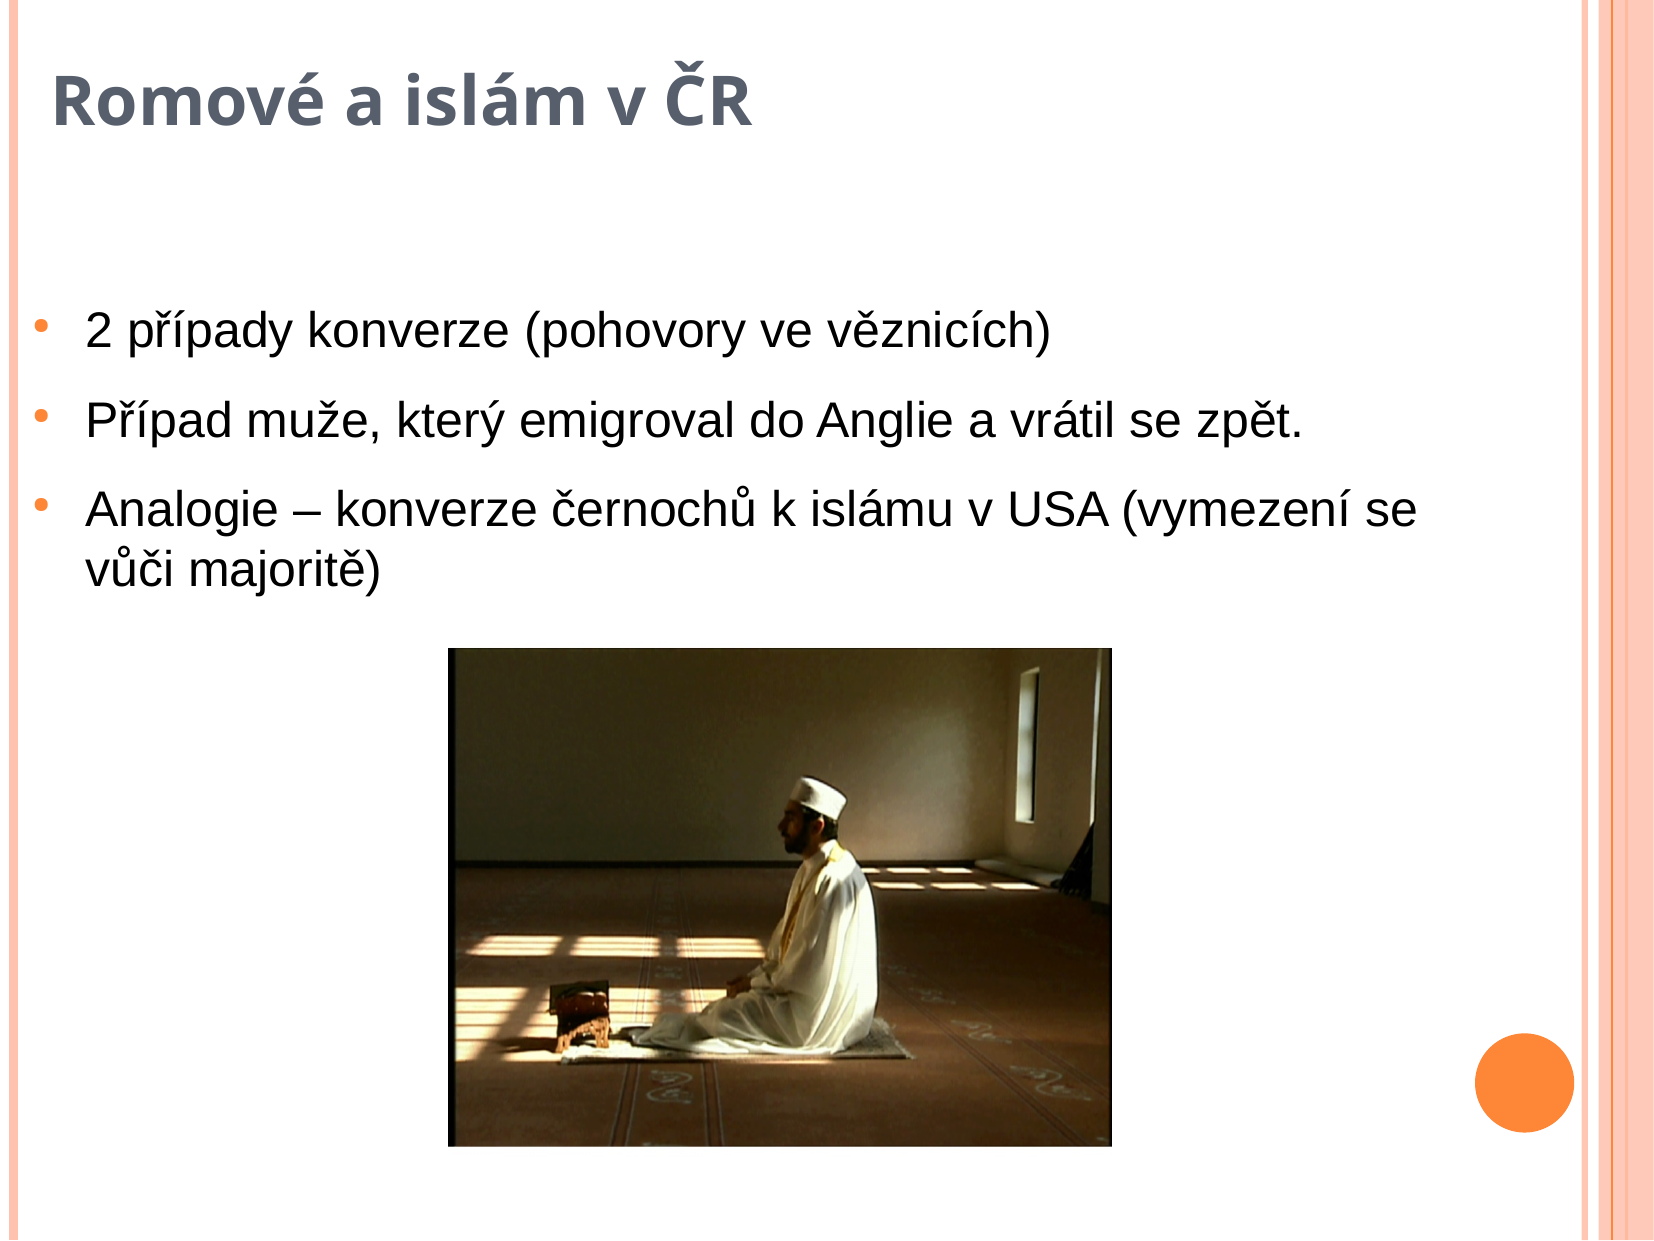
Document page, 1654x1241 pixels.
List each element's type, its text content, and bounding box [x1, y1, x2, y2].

list 2 případy konverze (pohovory ve věznicích) Případ muže, který emigroval do Anglie a vrátil se zpět. Analogie – konverze černochů k islámu v USA (vymezení se vůči majoritě) [0, 290, 1489, 703]
title Romové a islám v ČR [35, 49, 1489, 257]
picture [448, 631, 1112, 1163]
